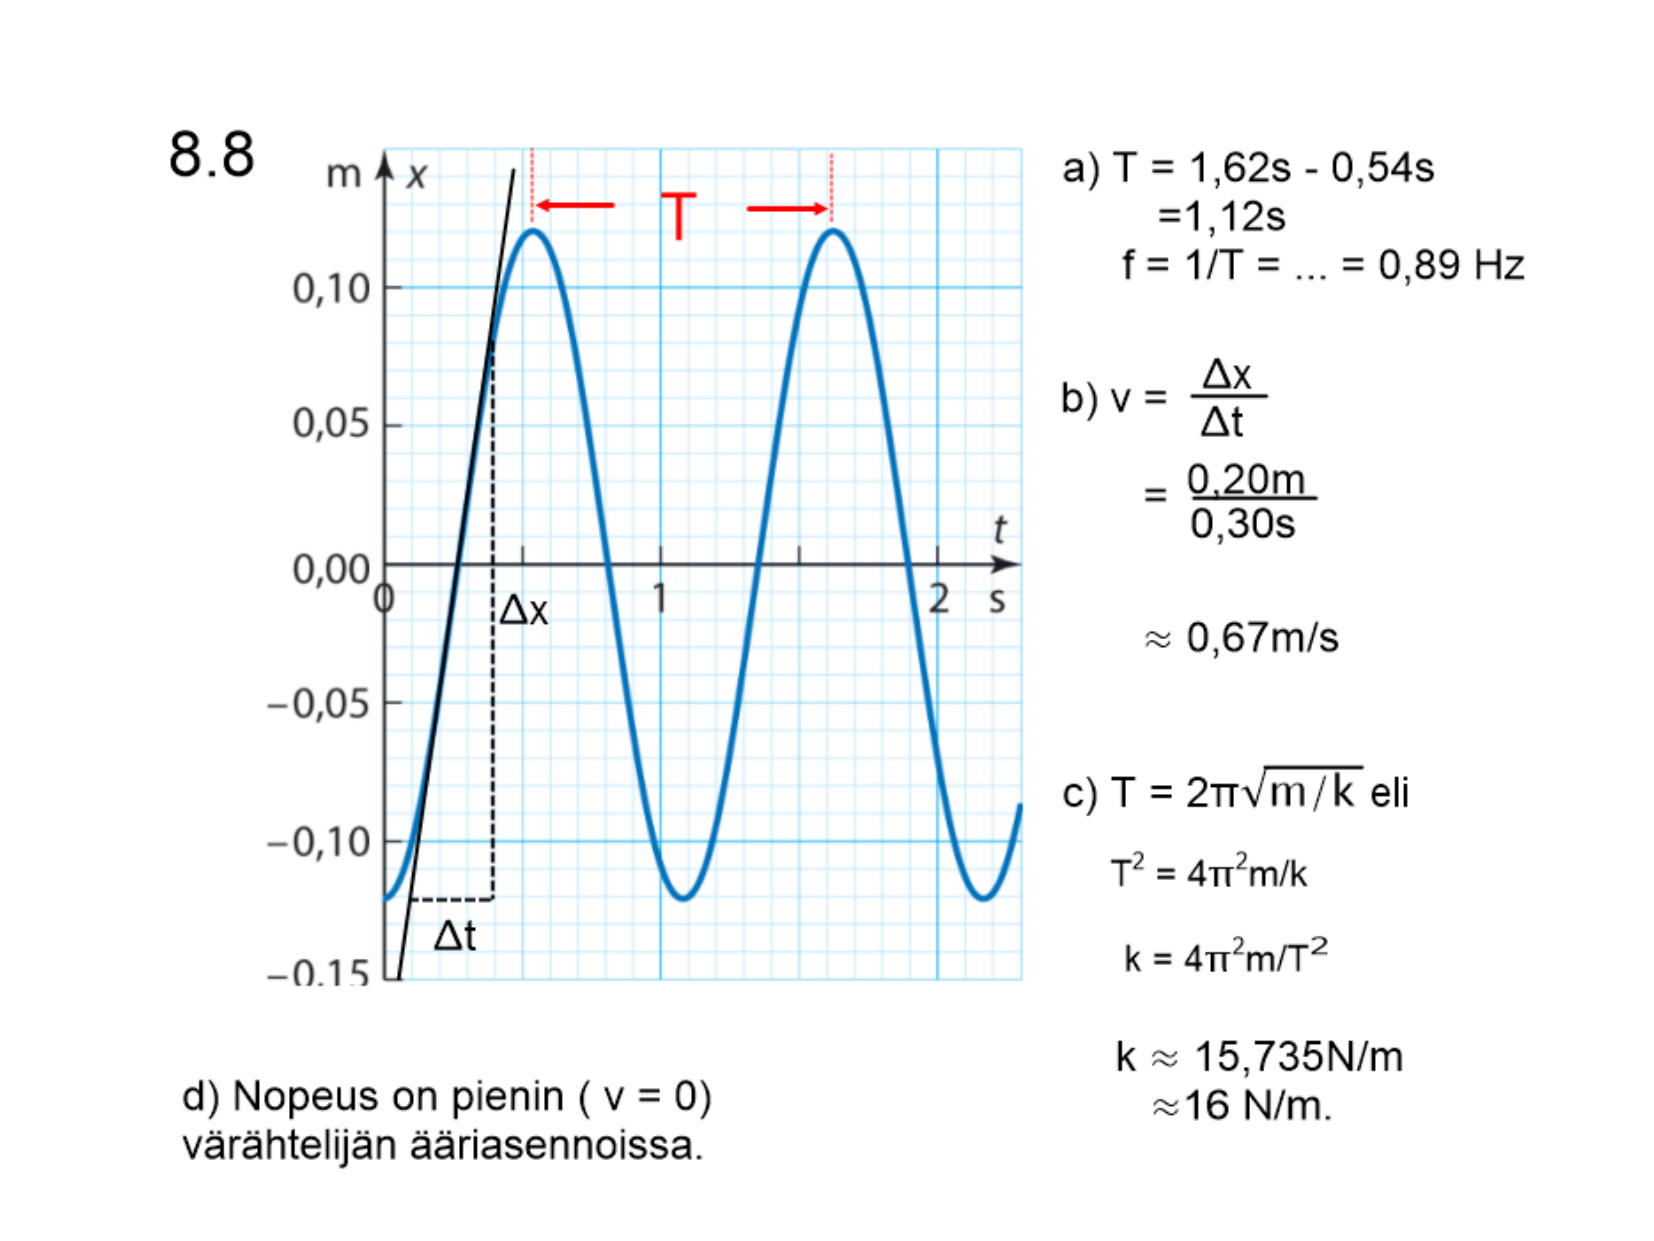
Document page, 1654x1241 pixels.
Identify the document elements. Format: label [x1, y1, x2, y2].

picture [118, 40, 1583, 1229]
